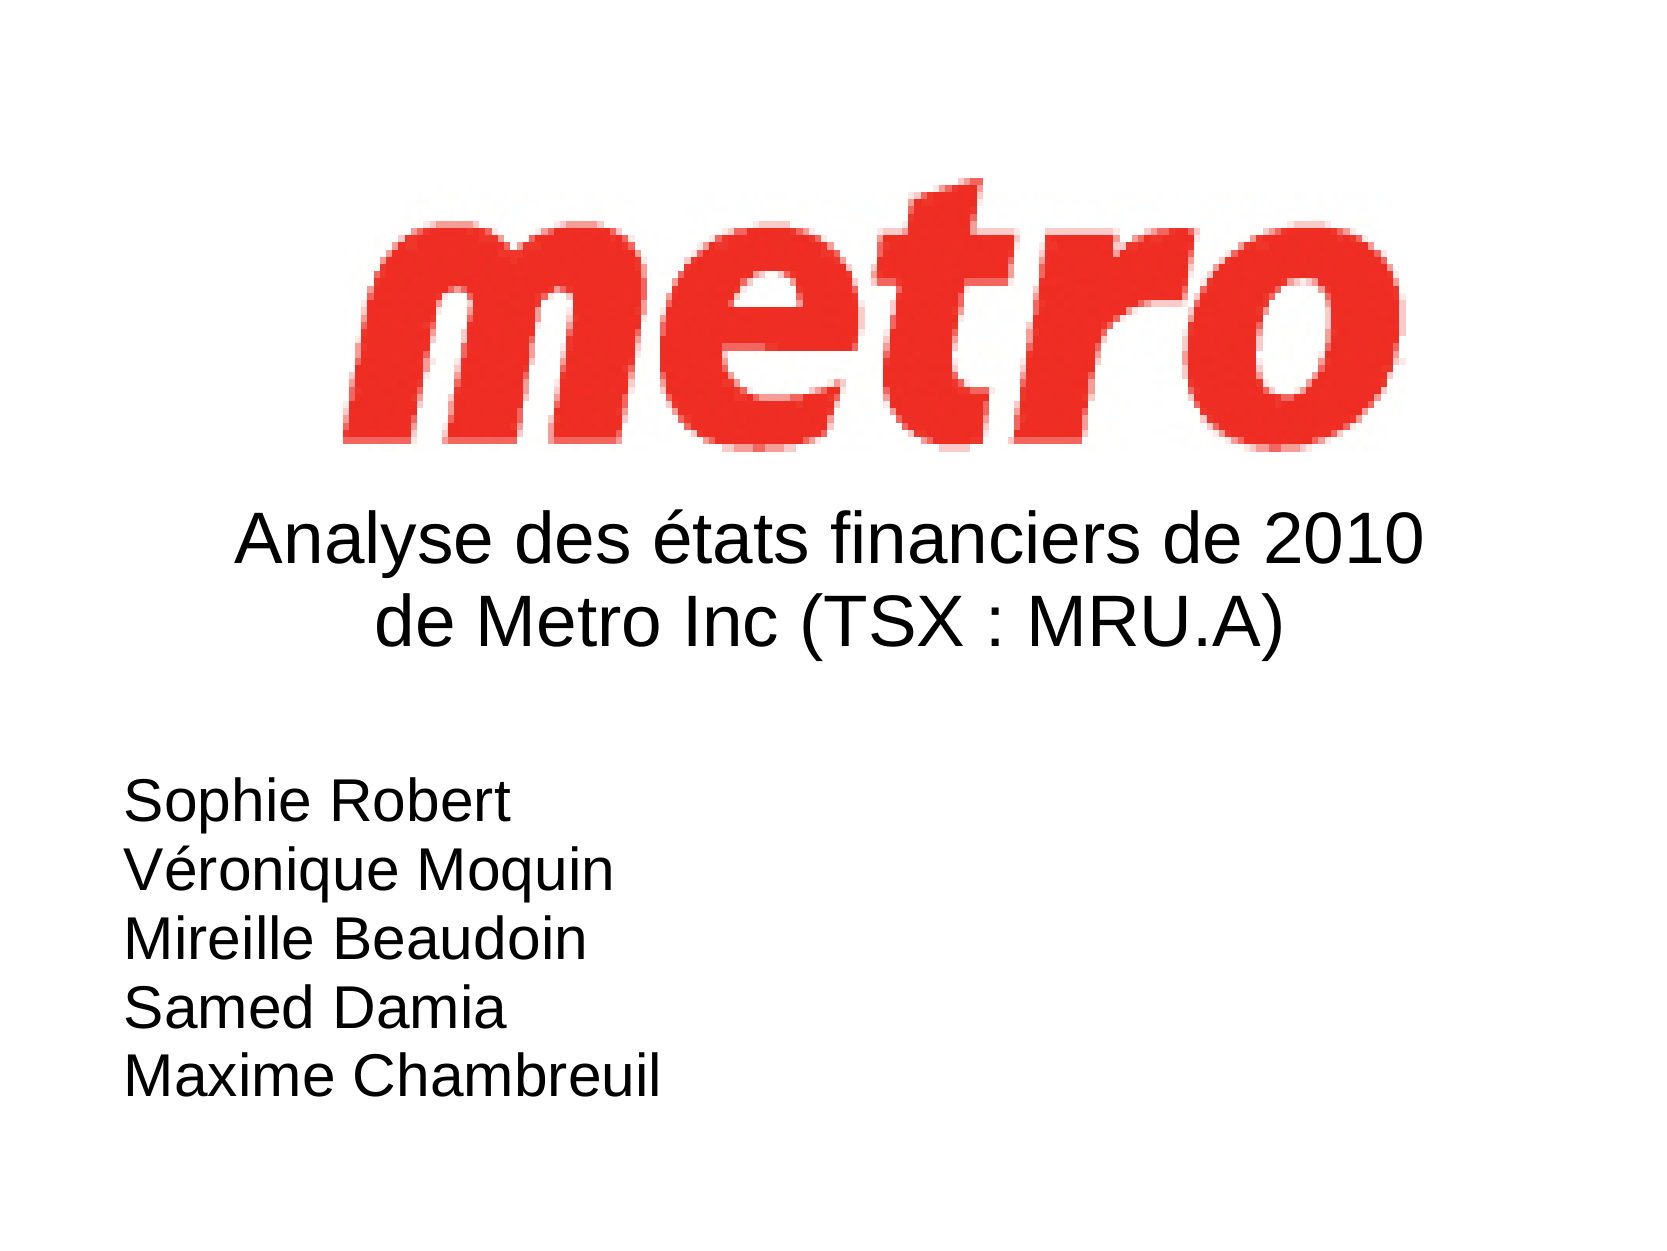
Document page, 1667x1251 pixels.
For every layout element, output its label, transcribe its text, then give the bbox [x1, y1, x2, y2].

title Analyse des états financiers de 2010 de Metro Inc (TSX : MRU.A) [139, 496, 1522, 695]
subtitle Sophie Robert Véronique Moquin Mireille Beaudoin Samed Damia Maxime Chambreuil [123, 766, 1201, 1150]
picture [343, 178, 1406, 452]
